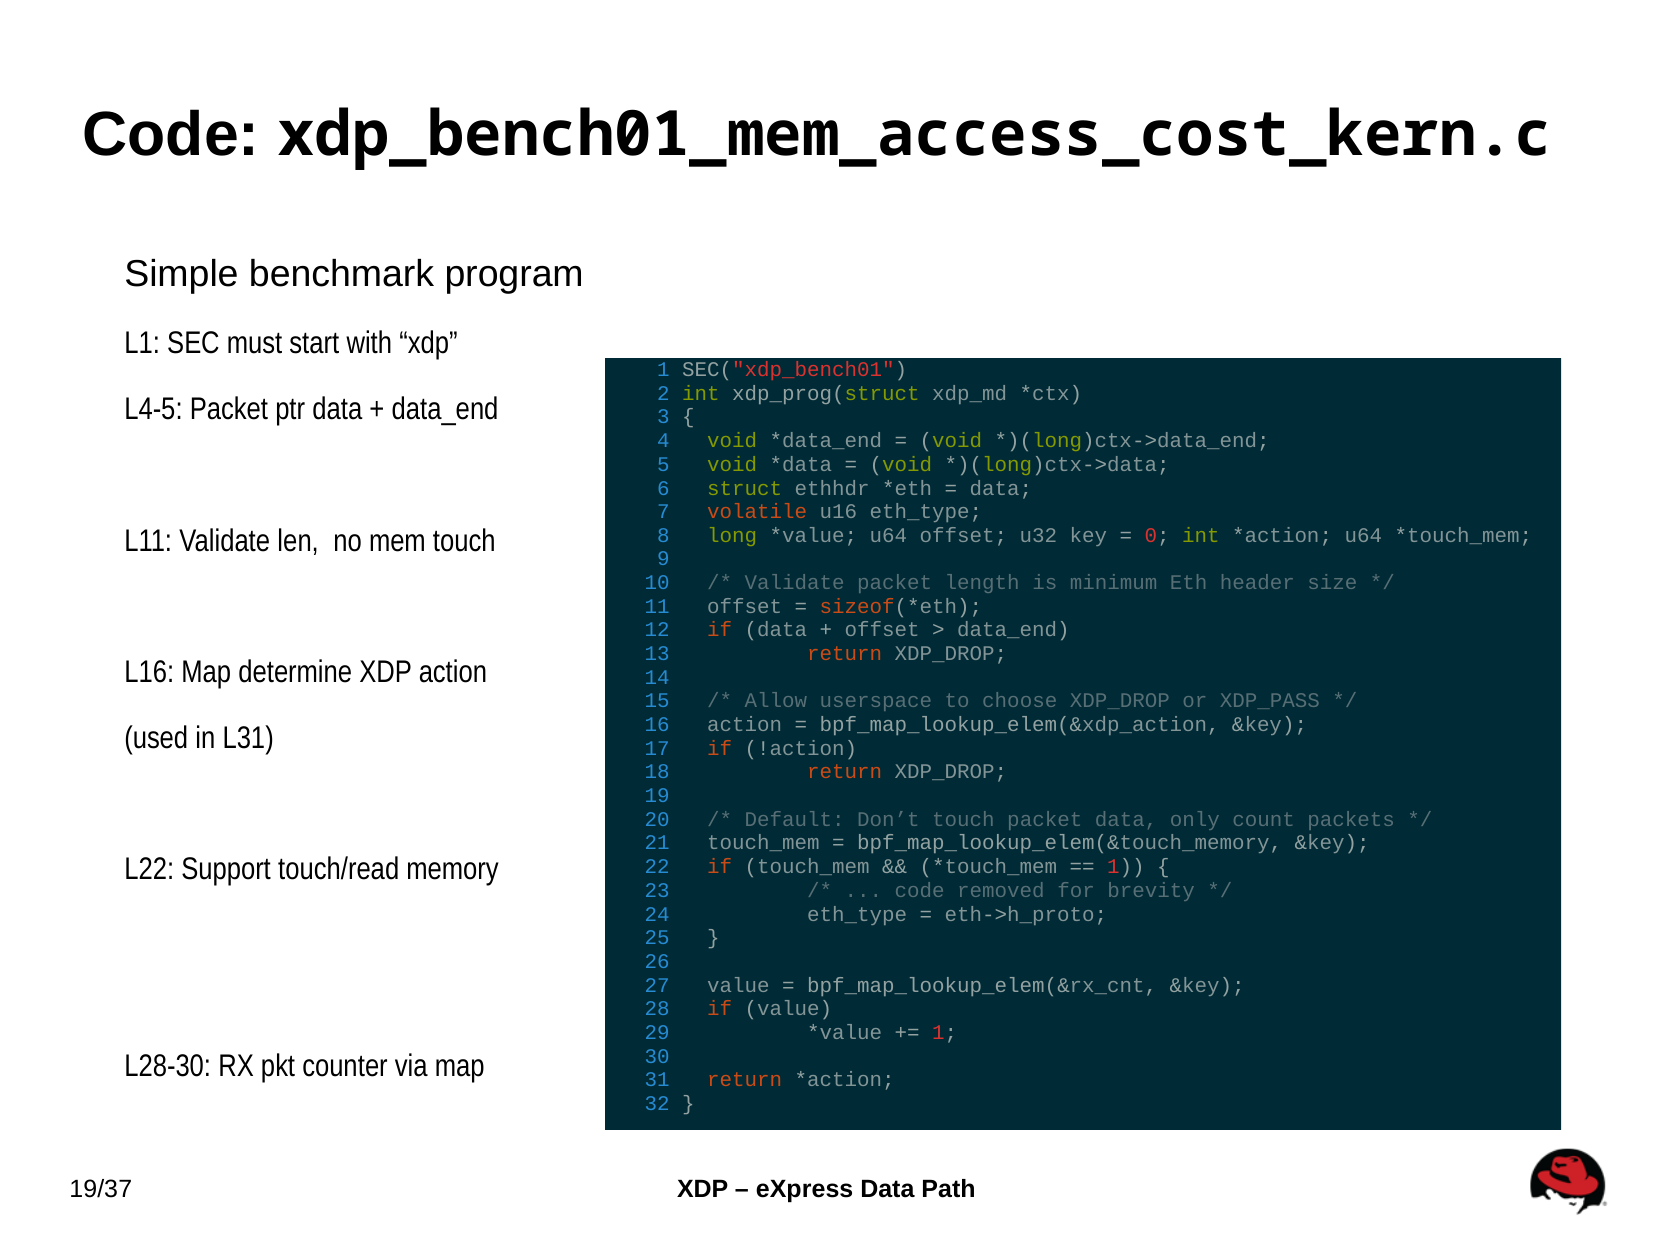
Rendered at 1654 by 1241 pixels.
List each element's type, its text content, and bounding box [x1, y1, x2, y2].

title Code: xdp_bench01_mem_access_cost_kern.c [82, 37, 1571, 226]
list Simple benchmark program L1: SEC must start with “xdp” L4-5: Packet ptr data + data_end L11: Validate len, no mem touch L16: Map determine XDP action (used in L31) L22: Support touch/read memory L28-30: RX pkt counter via map [124, 252, 751, 1084]
chart [487, 300, 1562, 1130]
picture [1529, 1146, 1613, 1224]
